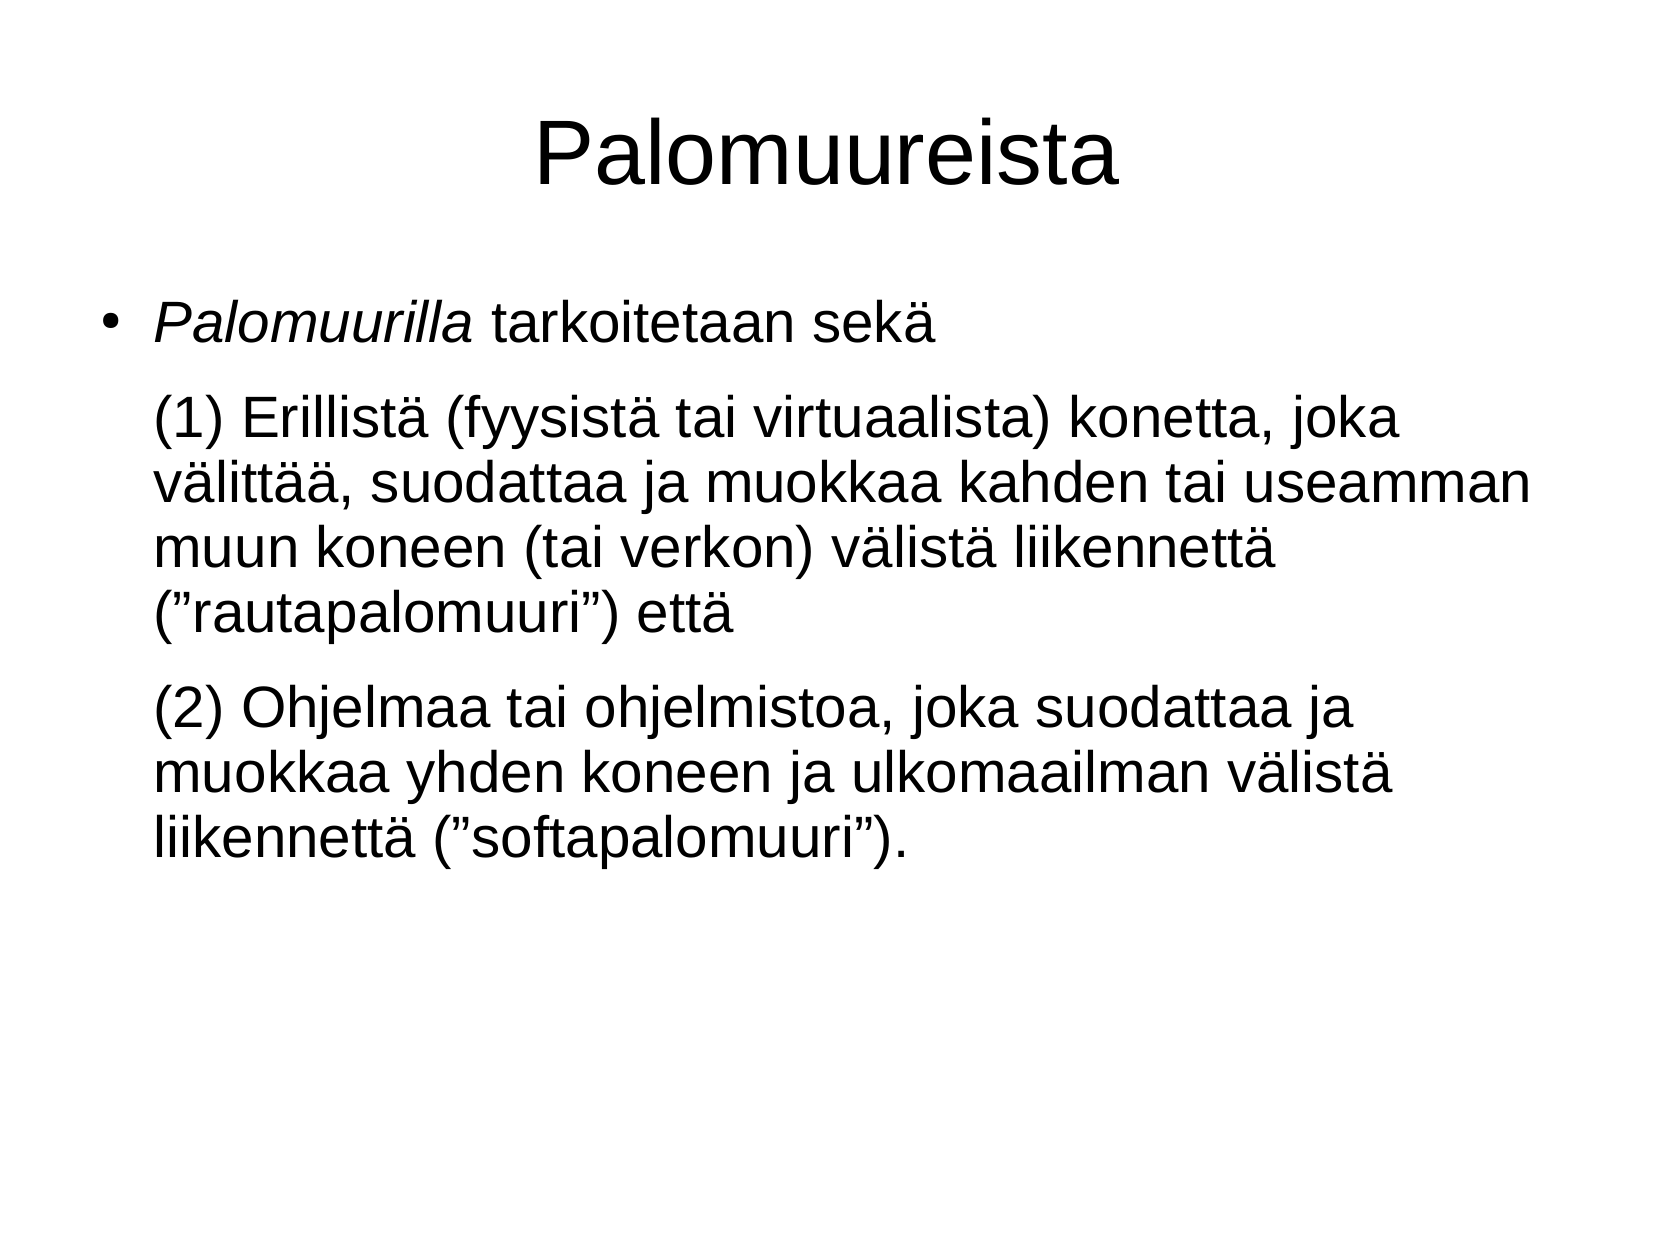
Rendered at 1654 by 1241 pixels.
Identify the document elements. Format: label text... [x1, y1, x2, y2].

title Palomuureista [82, 49, 1571, 257]
list Palomuurilla tarkoitetaan sekä (1) Erillistä (fyysistä tai virtuaalista) konetta, joka välittää, suodattaa ja muokkaa kahden tai useamman muun koneen (tai verkon) välistä liikennettä (”rautapalomuuri”) että (2) Ohjelmaa tai ohjelmistoa, joka suodattaa ja muokkaa yhden koneen ja ulkomaailman välistä liikennettä (”softapalomuuri”). [82, 290, 1571, 1010]
